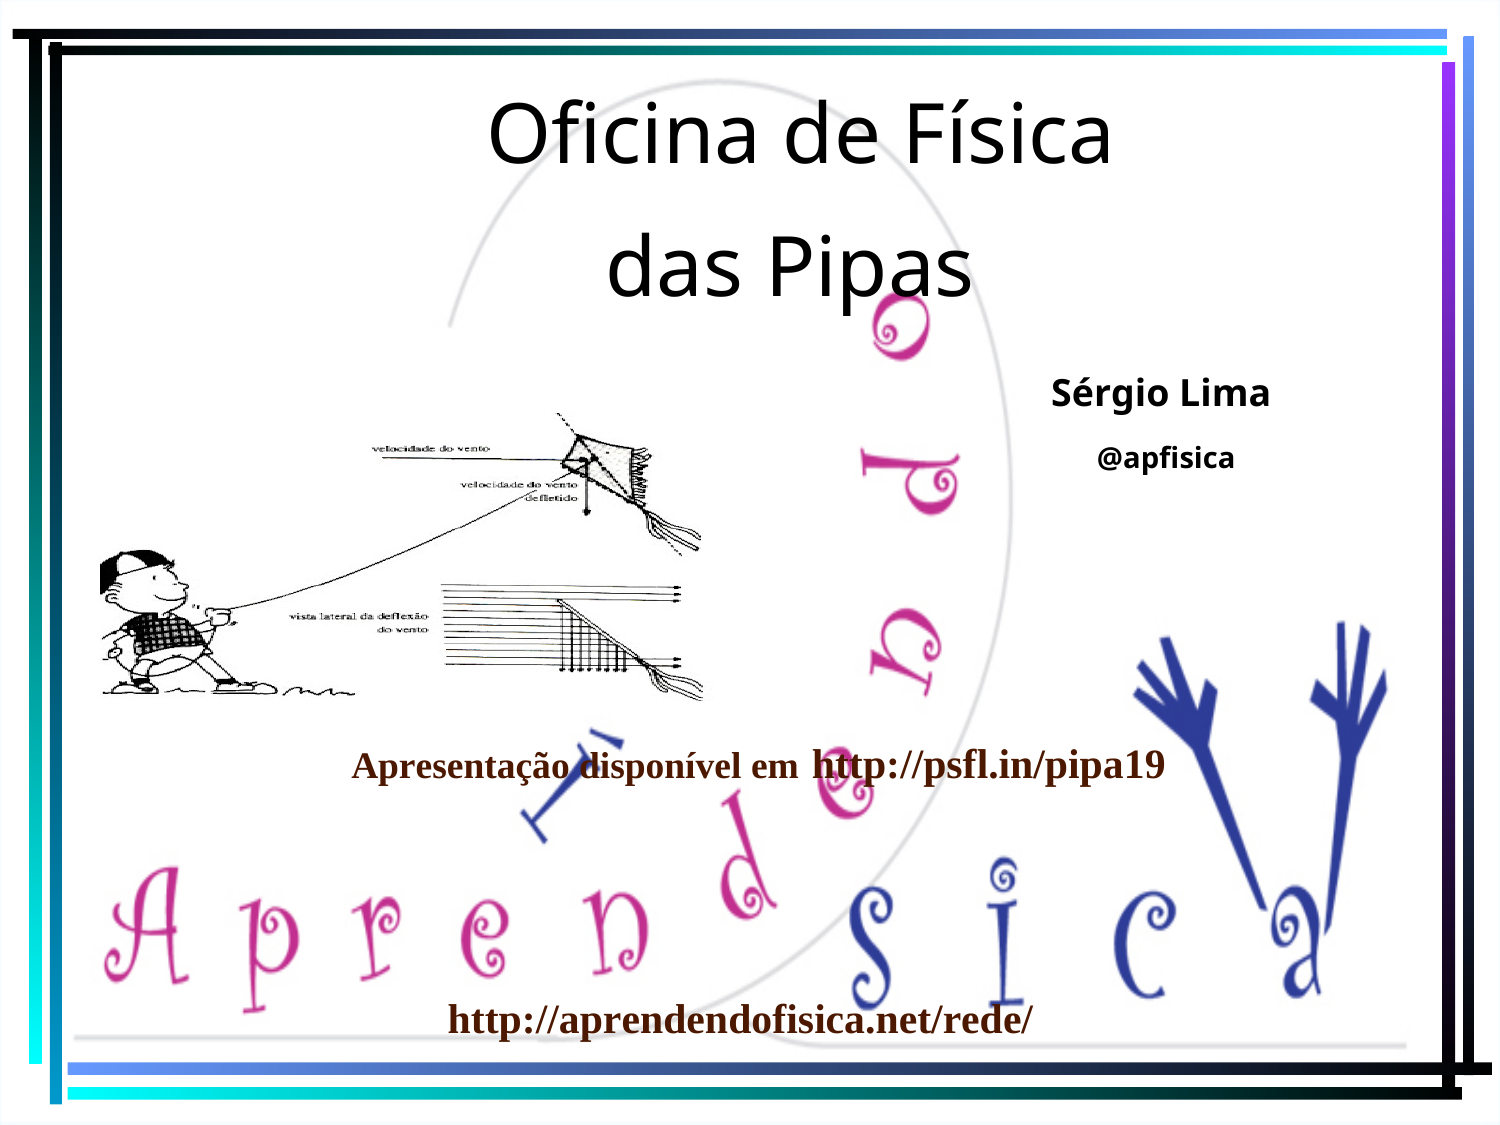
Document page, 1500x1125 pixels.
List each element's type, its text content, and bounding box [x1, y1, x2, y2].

text_box http://aprendendofisica.net/rede/ [382, 980, 1049, 1052]
text_box Sérgio Lima @apfisica [944, 358, 1388, 473]
picture [0, 0, 1500, 1125]
subtitle Oficina de Física das Pipas [88, 67, 1418, 296]
text_box Apresentação disponível em http://psfl.in/pipa19 [286, 726, 1182, 798]
